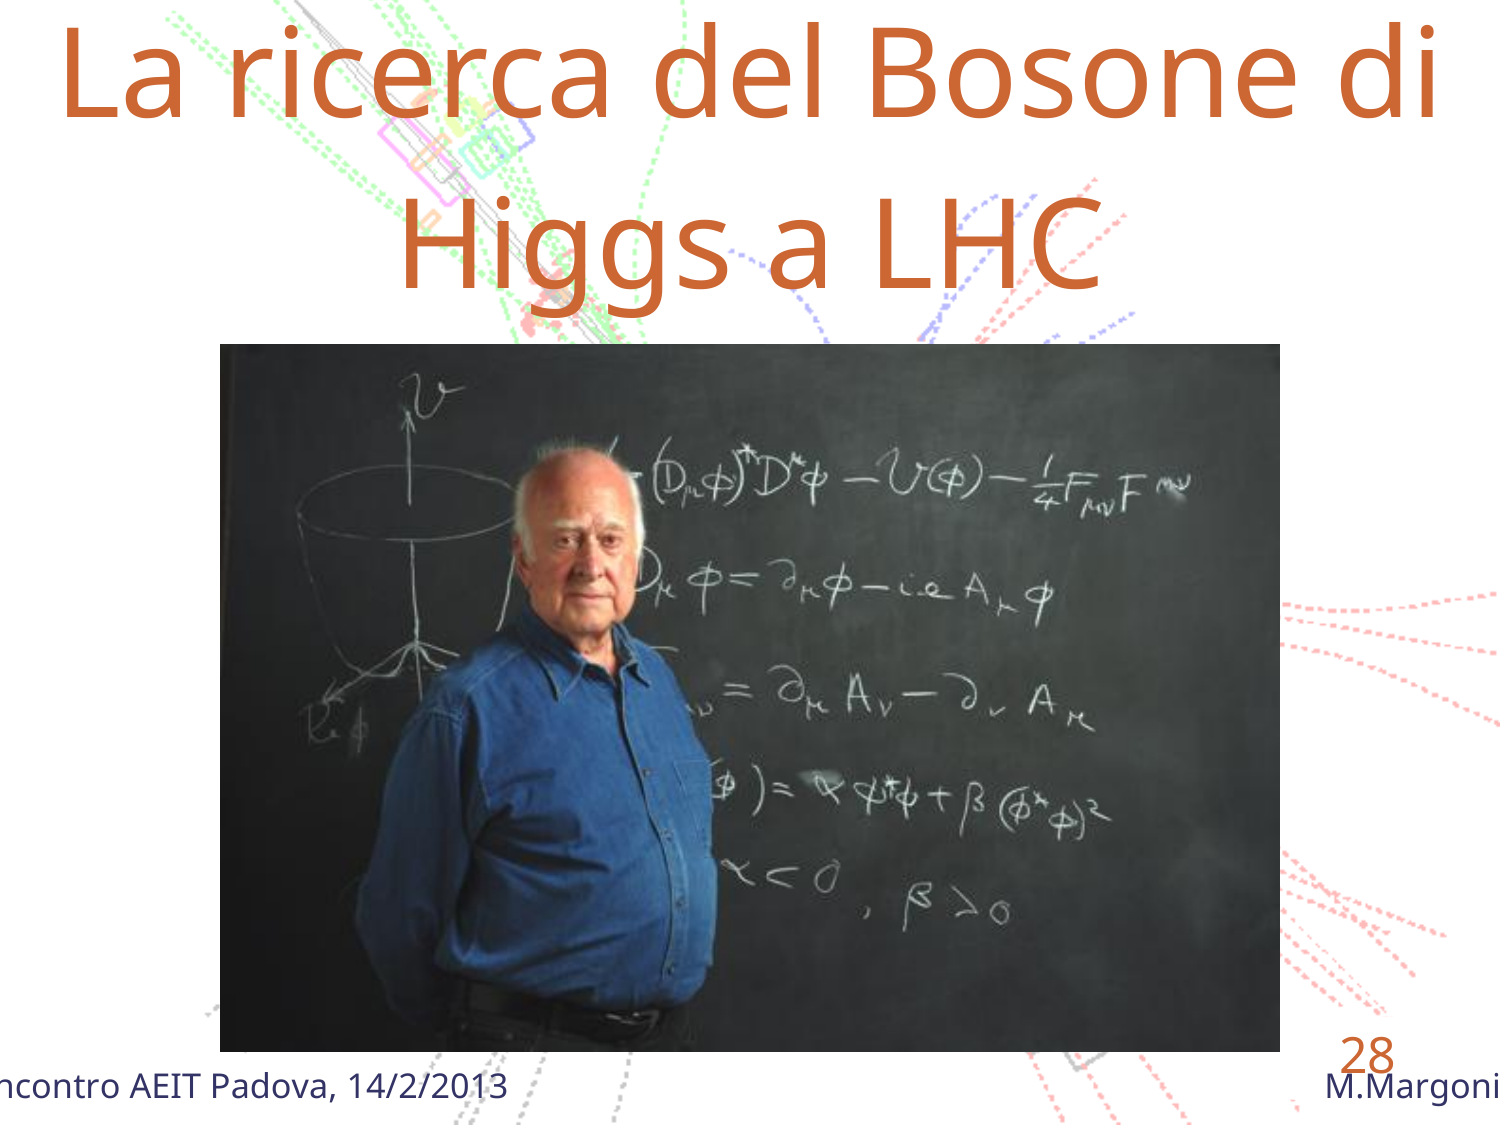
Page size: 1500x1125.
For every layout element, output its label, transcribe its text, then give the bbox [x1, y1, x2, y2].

title La ricerca del Bosone di Higgs a LHC [37, 0, 1463, 342]
picture [0, 0, 1500, 1125]
